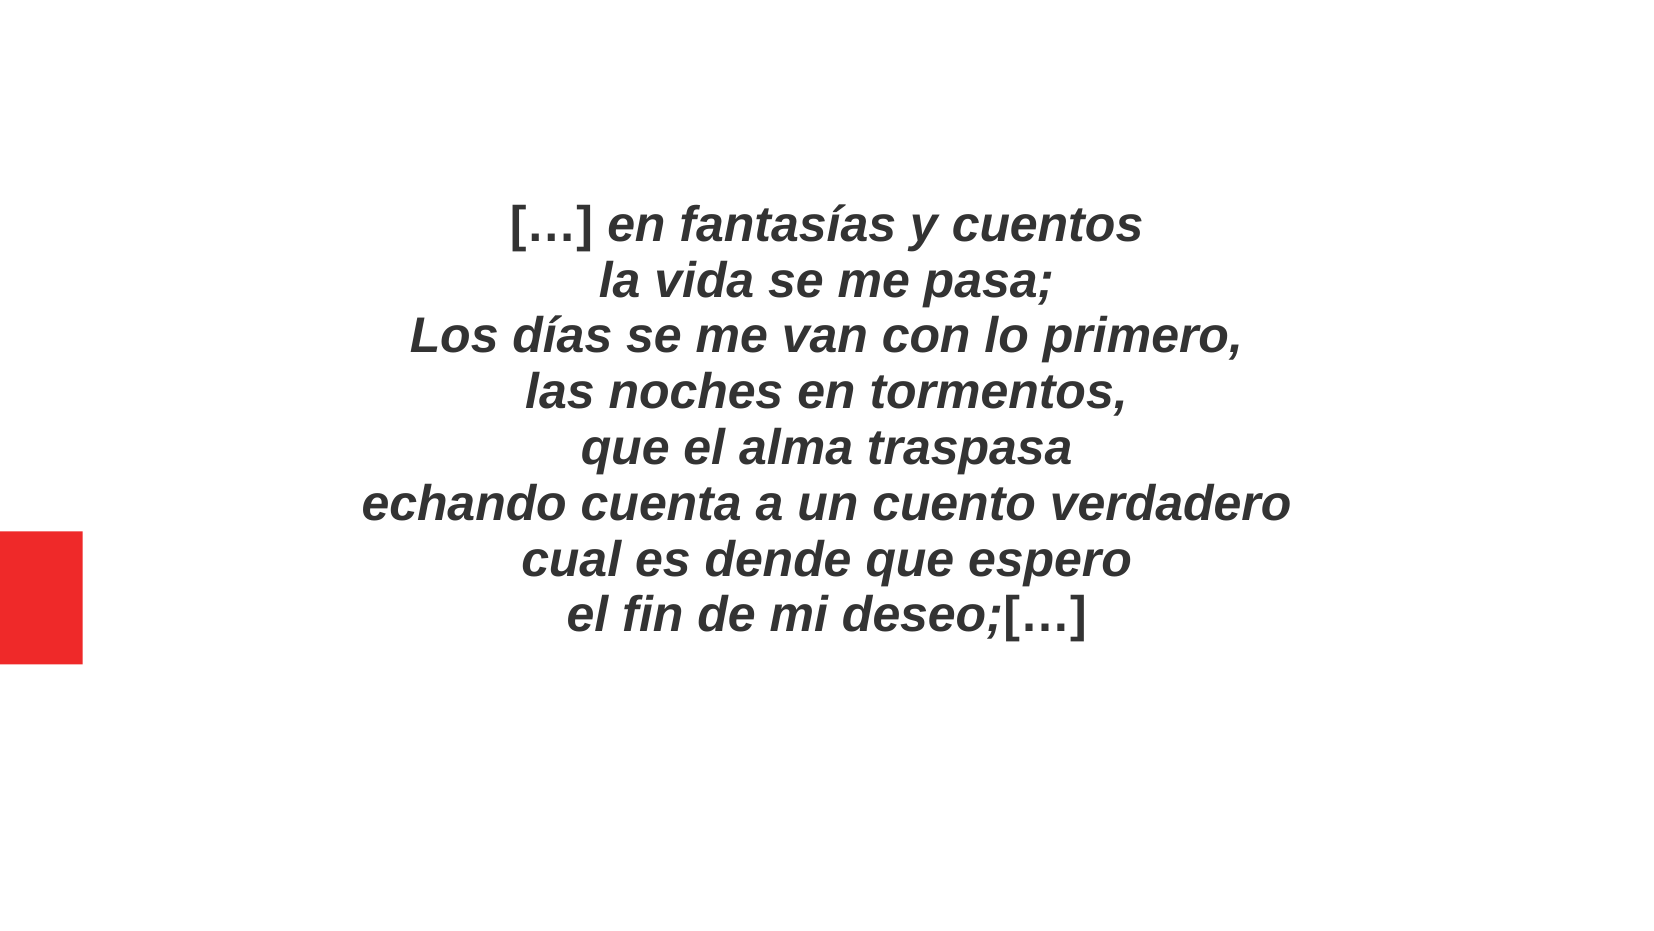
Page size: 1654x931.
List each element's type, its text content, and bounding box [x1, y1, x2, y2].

title […] en fantasías y cuentos la vida se me pasa; Los días se me van con lo primero, las noches en tormentos, que el alma traspasa echando cuenta a un cuento verdadero cual es dende que espero el fin de mi deseo;[…] [82, 196, 1571, 643]
